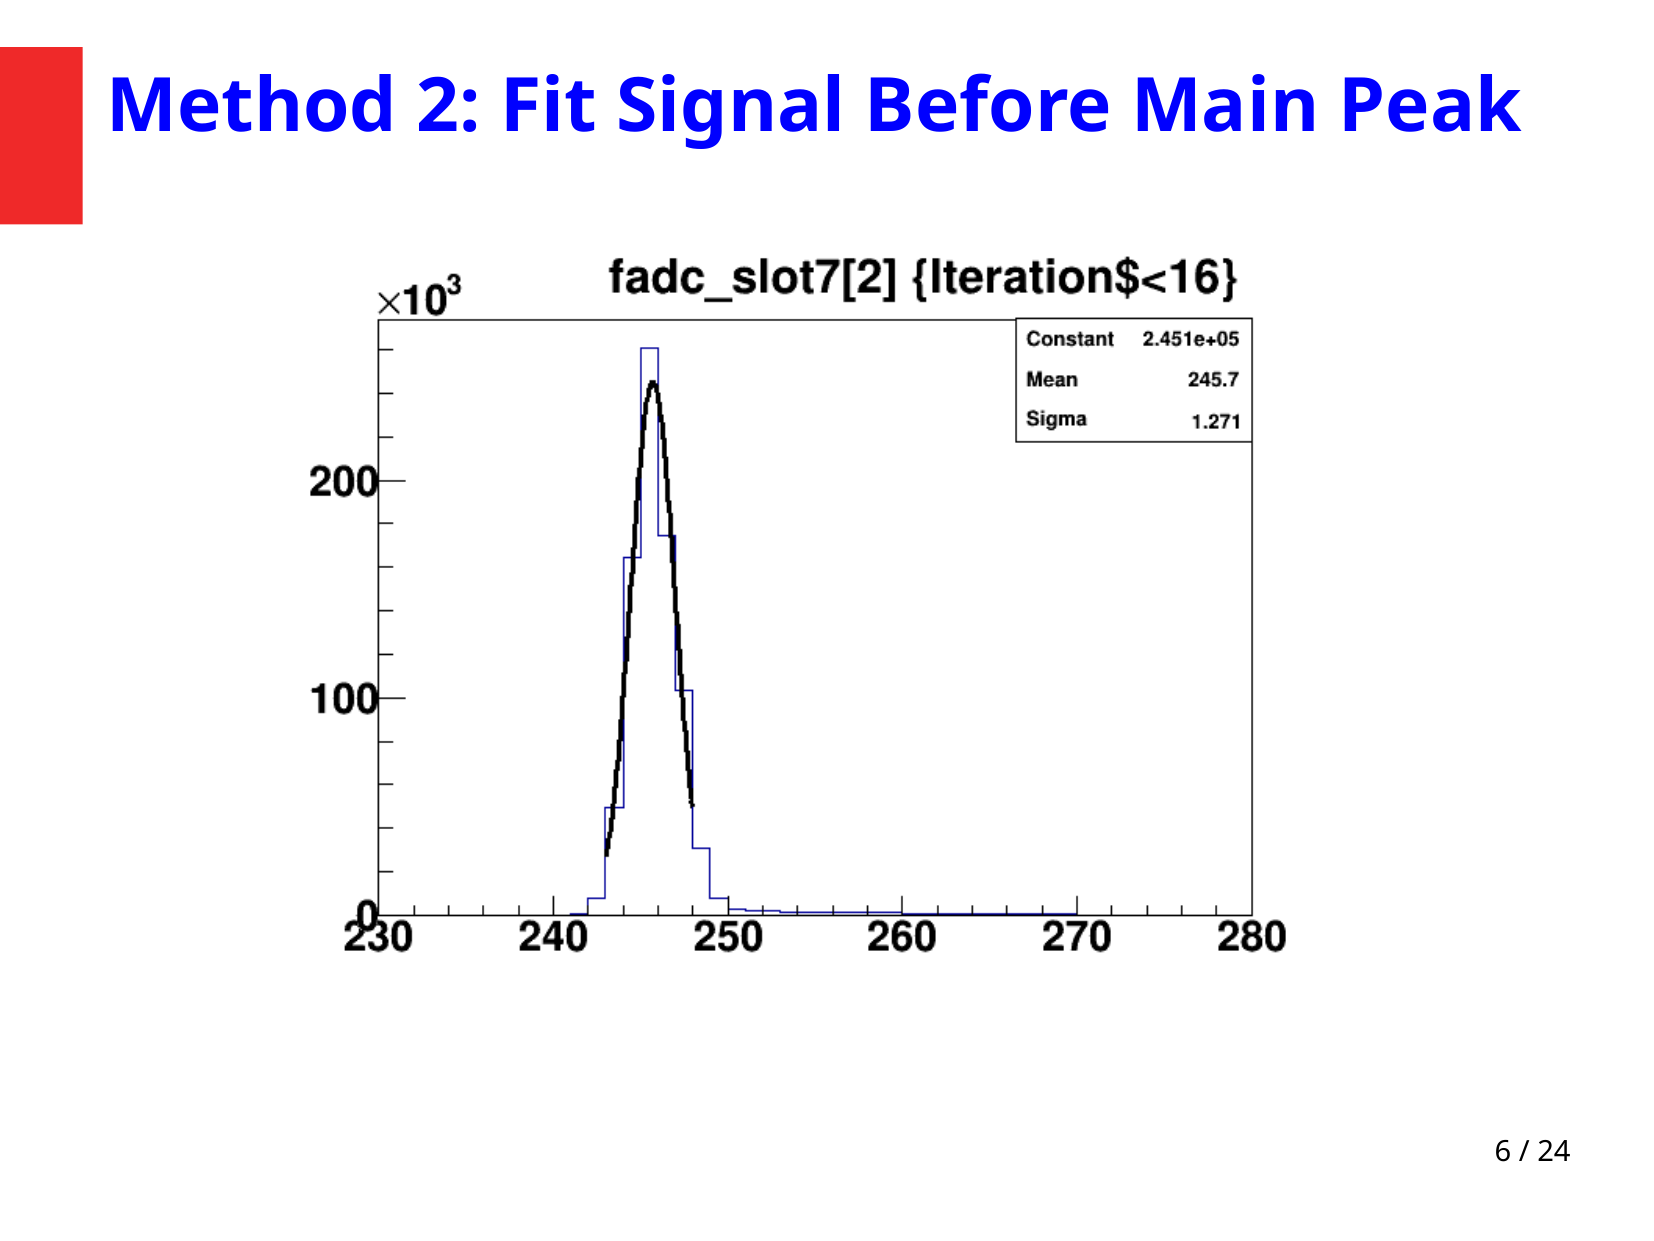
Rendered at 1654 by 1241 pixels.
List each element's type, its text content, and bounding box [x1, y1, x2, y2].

title Method 2: Fit Signal Before Main Peak [88, 51, 1542, 154]
picture [270, 246, 1361, 991]
